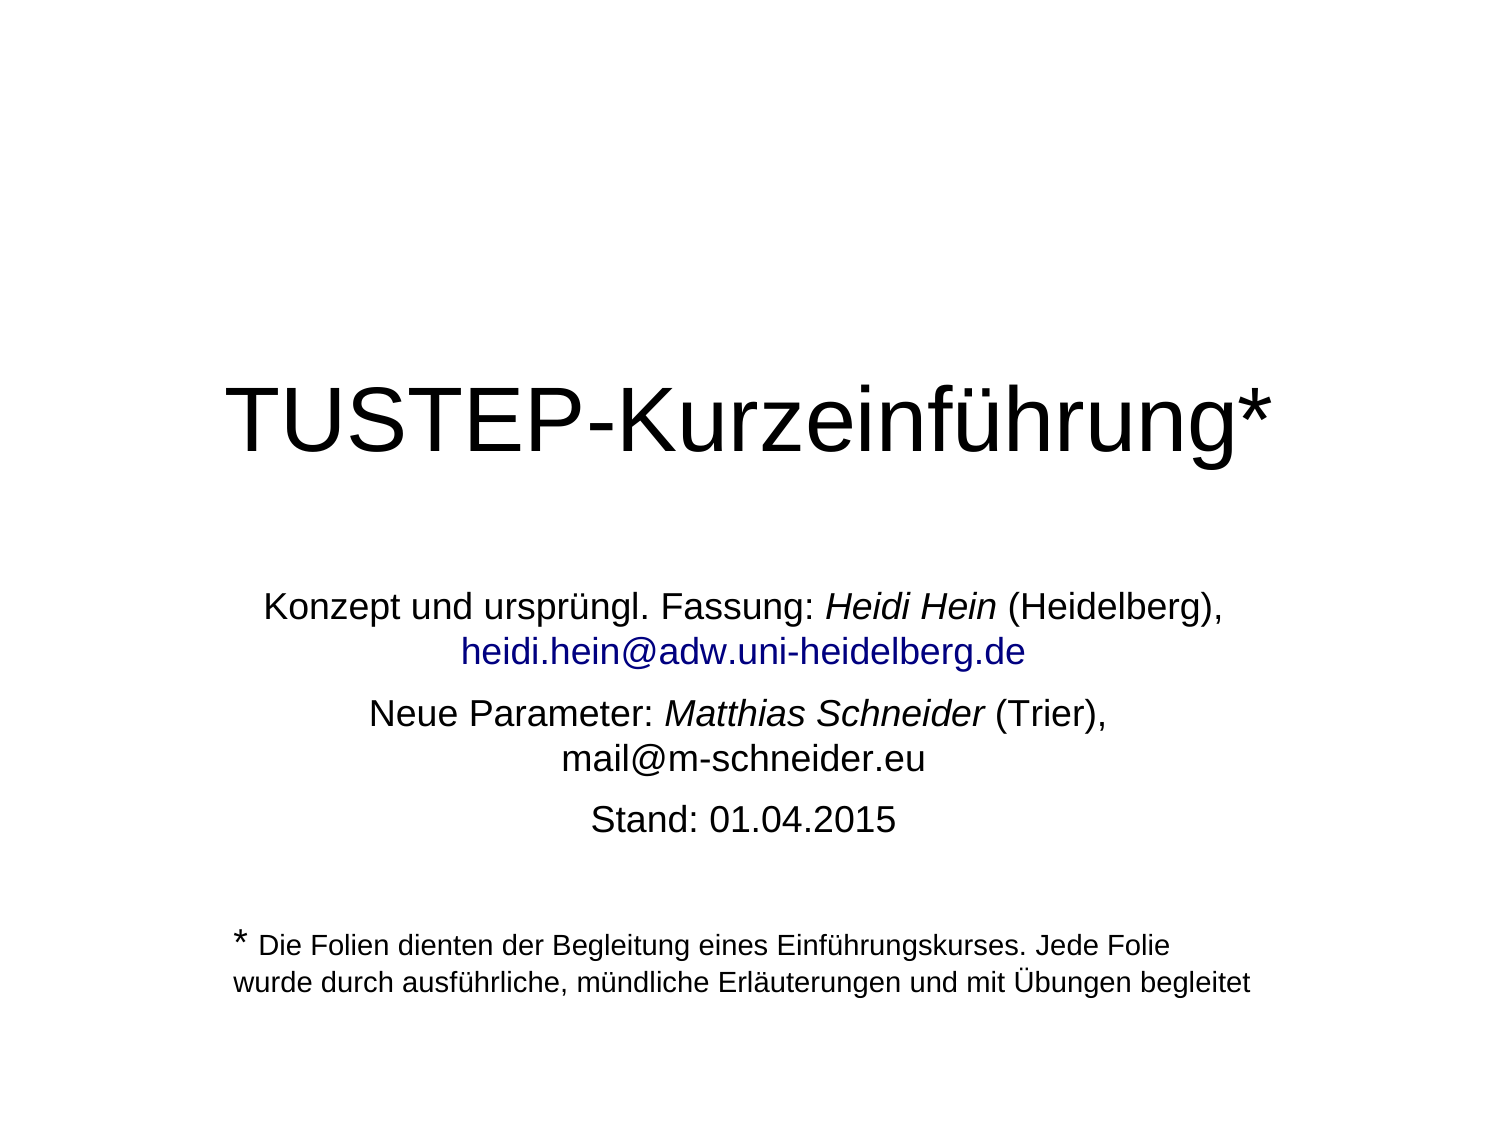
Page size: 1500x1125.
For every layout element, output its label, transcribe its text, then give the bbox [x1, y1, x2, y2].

title TUSTEP-Kurzeinführung* [112, 349, 1388, 591]
text_box Konzept und ursprüngl. Fassung: Heidi Hein (Heidelberg), heidi.hein@adw.uni-heidelberg.de Neue Parameter: Matthias Schneider (Trier), mail@m-schneider.eu Stand: 01.04.2015 * Die Folien dienten der Begleitung eines Einführungskurses. Jede Folie wurde durch ausführliche, mündliche Erläuterungen und mit Übungen begleitet [218, 574, 1269, 862]
